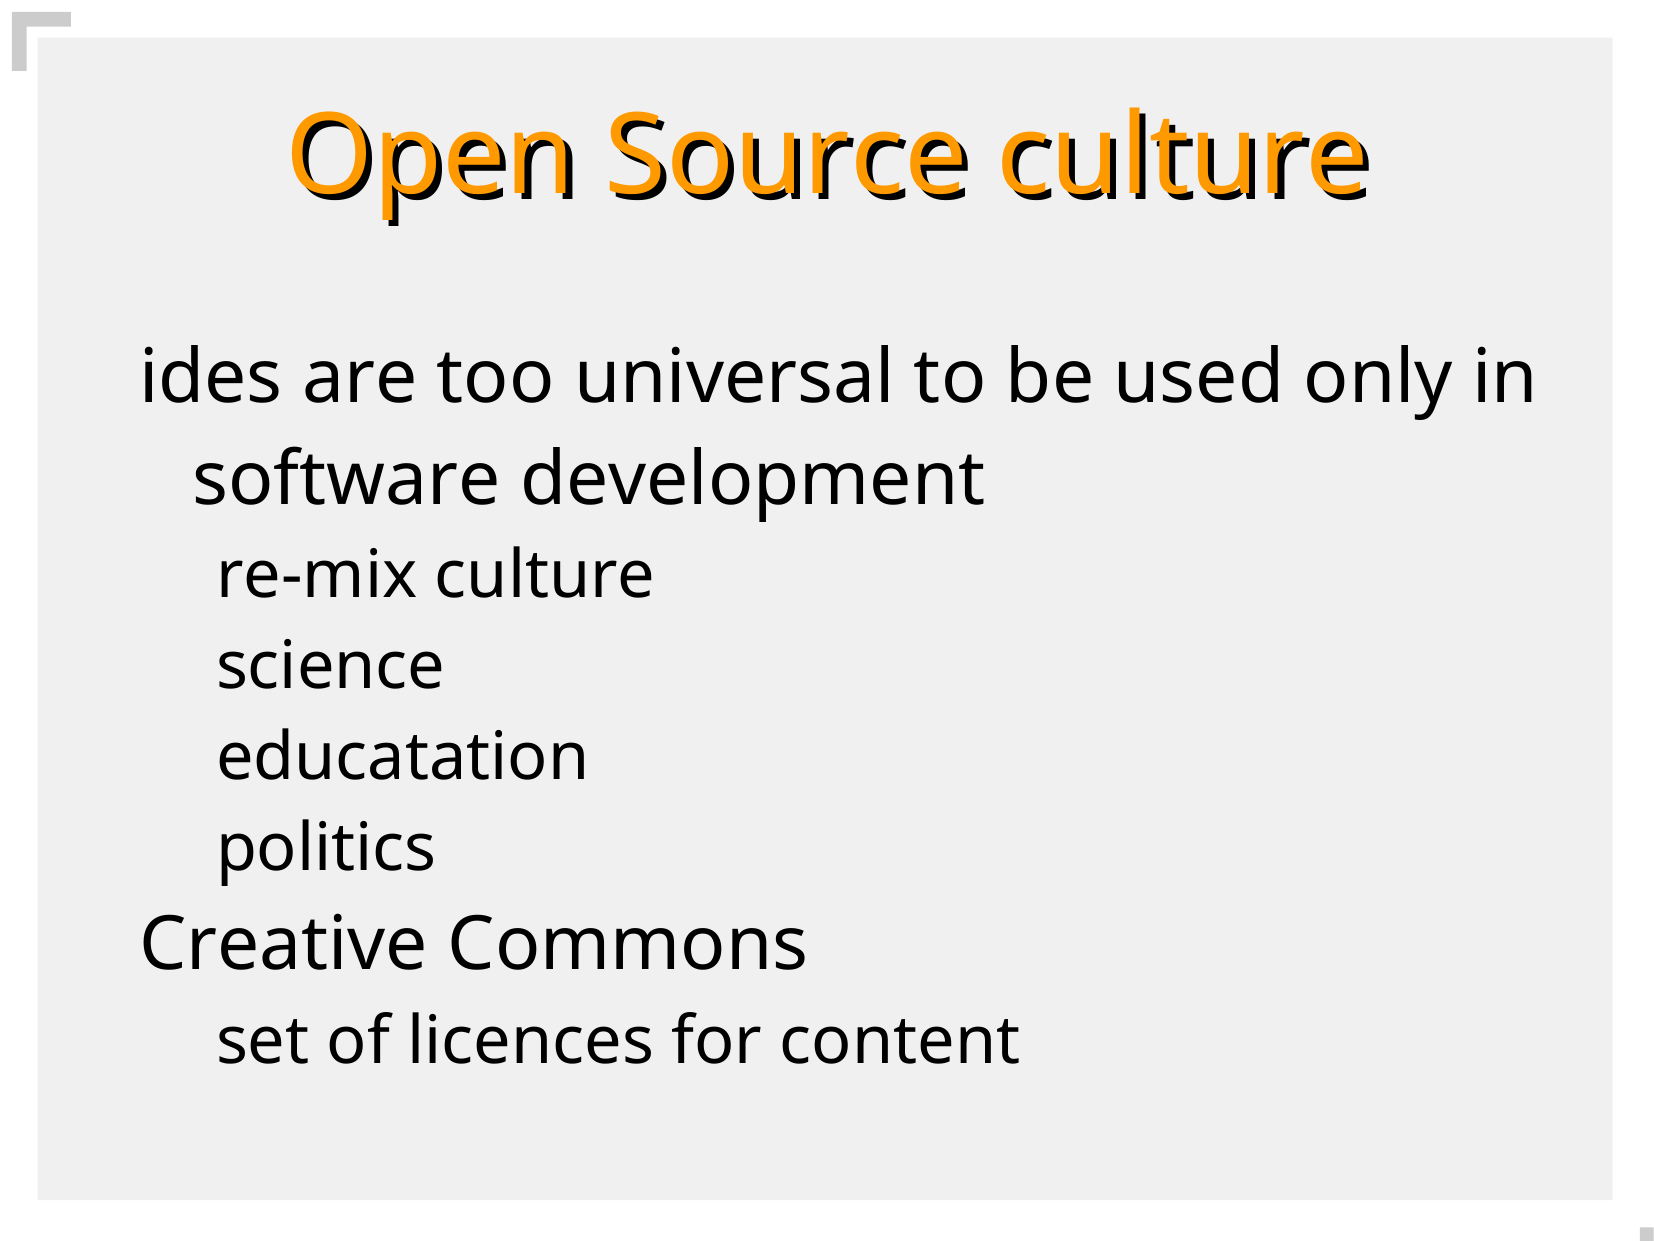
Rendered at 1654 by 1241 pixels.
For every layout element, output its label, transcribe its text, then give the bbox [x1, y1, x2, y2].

list ides are too universal to be used only in software development re-mix culture science educatation politics Creative Commons set of licences for content [121, 322, 1561, 1132]
title Open Source culture [121, 46, 1534, 254]
